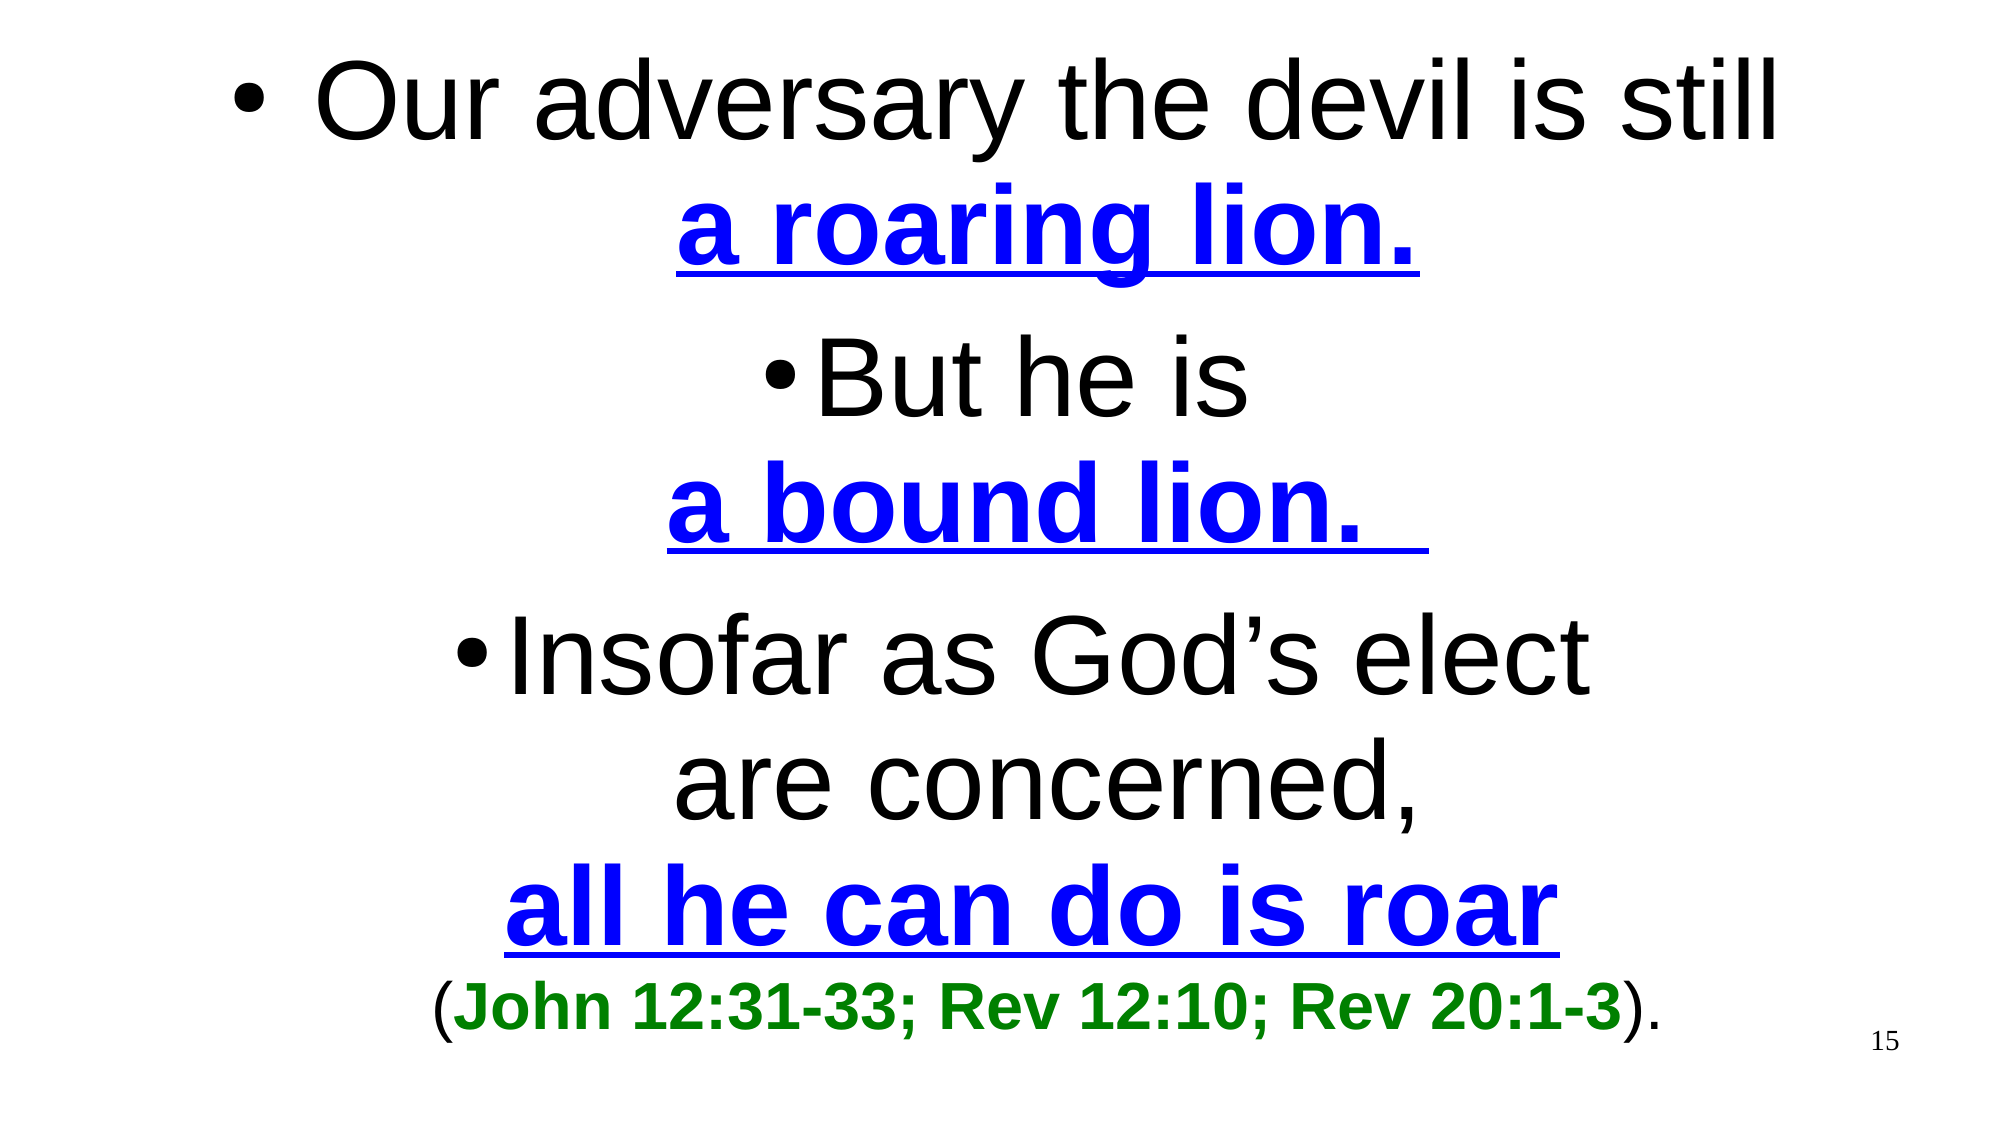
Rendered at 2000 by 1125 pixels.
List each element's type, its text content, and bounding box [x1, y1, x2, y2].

list Our adversary the devil is still a roaring lion. But he is a bound lion. Insofar as God’s elect are concerned, all he can do is roar (John 12:31-33; Rev 12:10; Rev 20:1-3). [37, 37, 1988, 1088]
